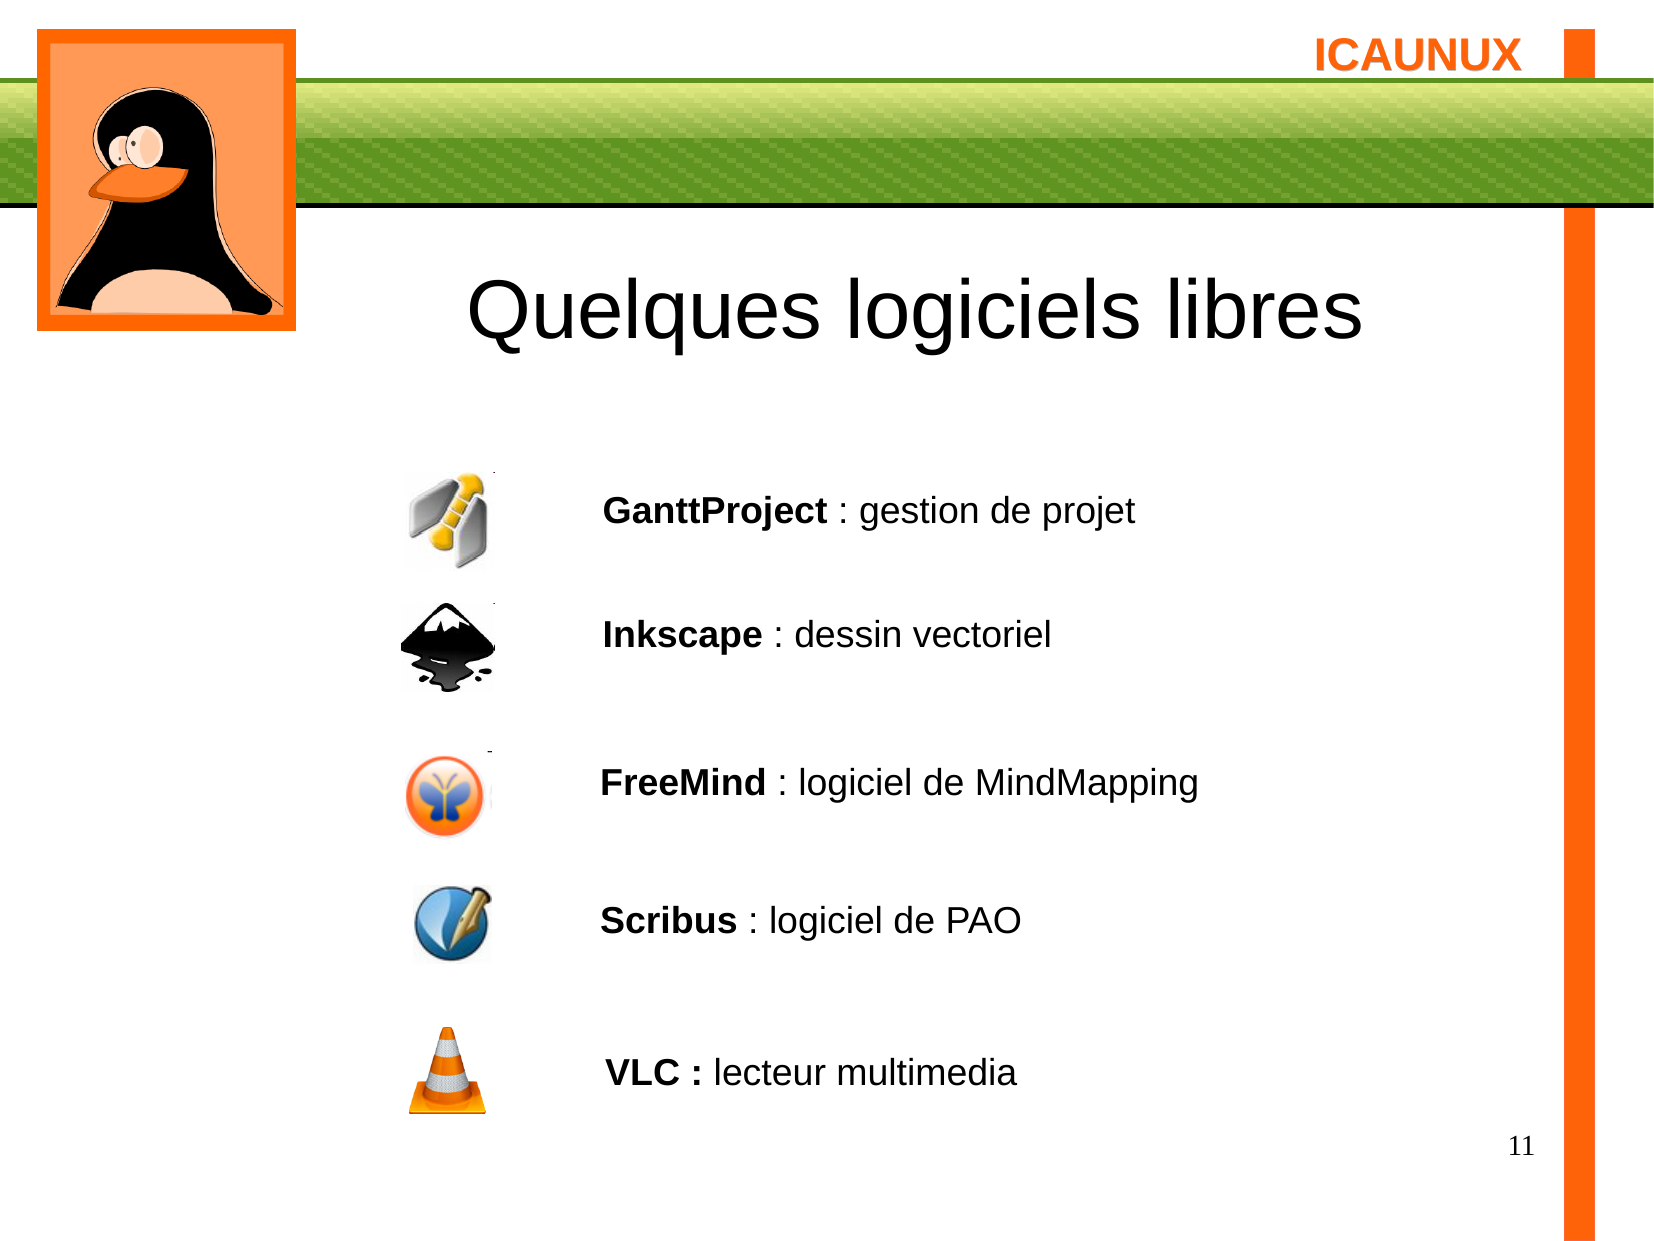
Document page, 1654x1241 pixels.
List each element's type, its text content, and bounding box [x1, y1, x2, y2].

text_box Scribus : logiciel de PAO [585, 892, 1413, 956]
text_box VLC : lecteur multimedia [590, 1044, 1418, 1108]
picture [401, 603, 495, 692]
picture [0, 29, 1654, 331]
text_box Inkscape : dessin vectoriel [587, 606, 1067, 670]
picture [405, 472, 495, 571]
picture [402, 1025, 492, 1115]
text_box FreeMind : logiciel de MindMapping [585, 754, 1214, 818]
picture [405, 751, 492, 841]
text_box GanttProject : gestion de projet [587, 482, 1151, 546]
picture [413, 885, 492, 964]
title Quelques logiciels libres [324, 236, 1506, 385]
